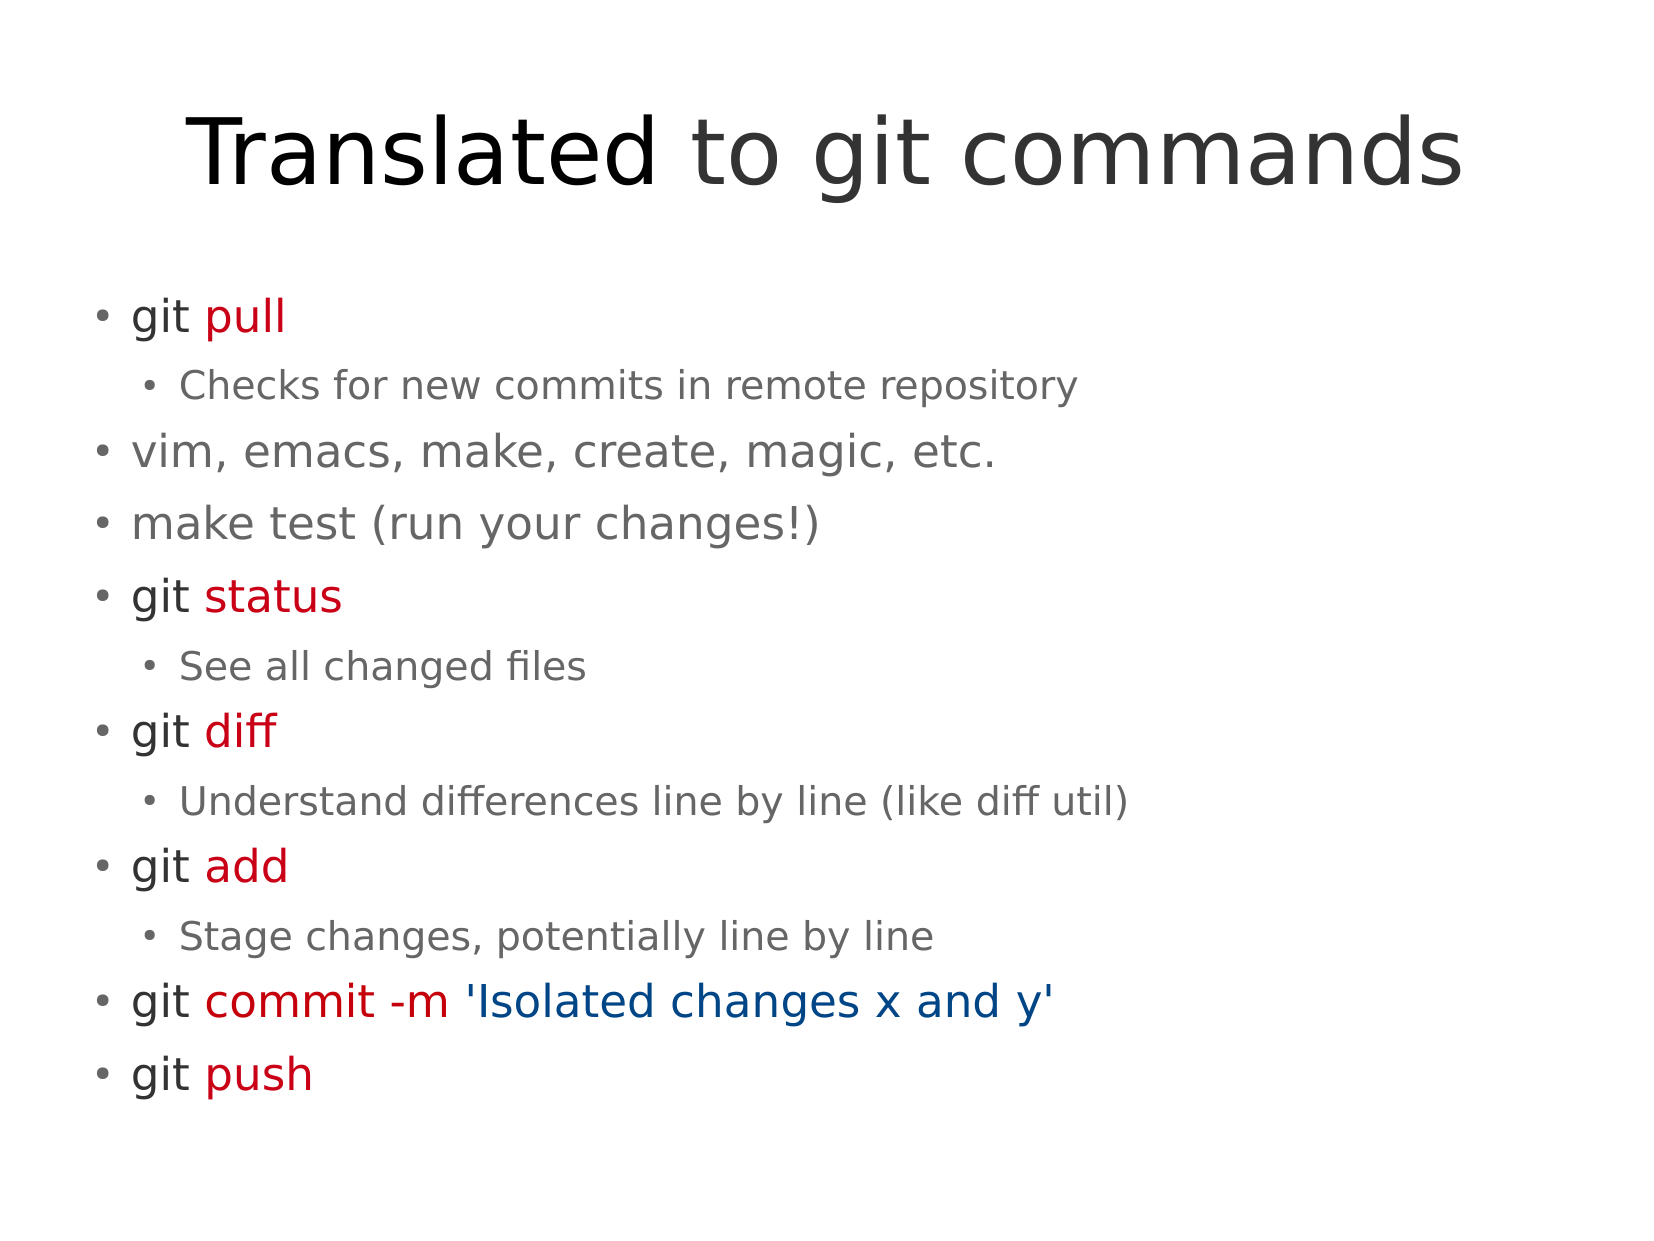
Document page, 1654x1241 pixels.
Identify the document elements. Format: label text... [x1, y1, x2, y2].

list git pull Checks for new commits in remote repository vim, emacs, make, create, magic, etc. make test (run your changes!) git status See all changed files git diff Understand differences line by line (like diff util) git add Stage changes, potentially line by line git commit -m 'Isolated changes x and y' git push [82, 290, 1571, 1109]
title Translated to git commands [82, 56, 1571, 250]
